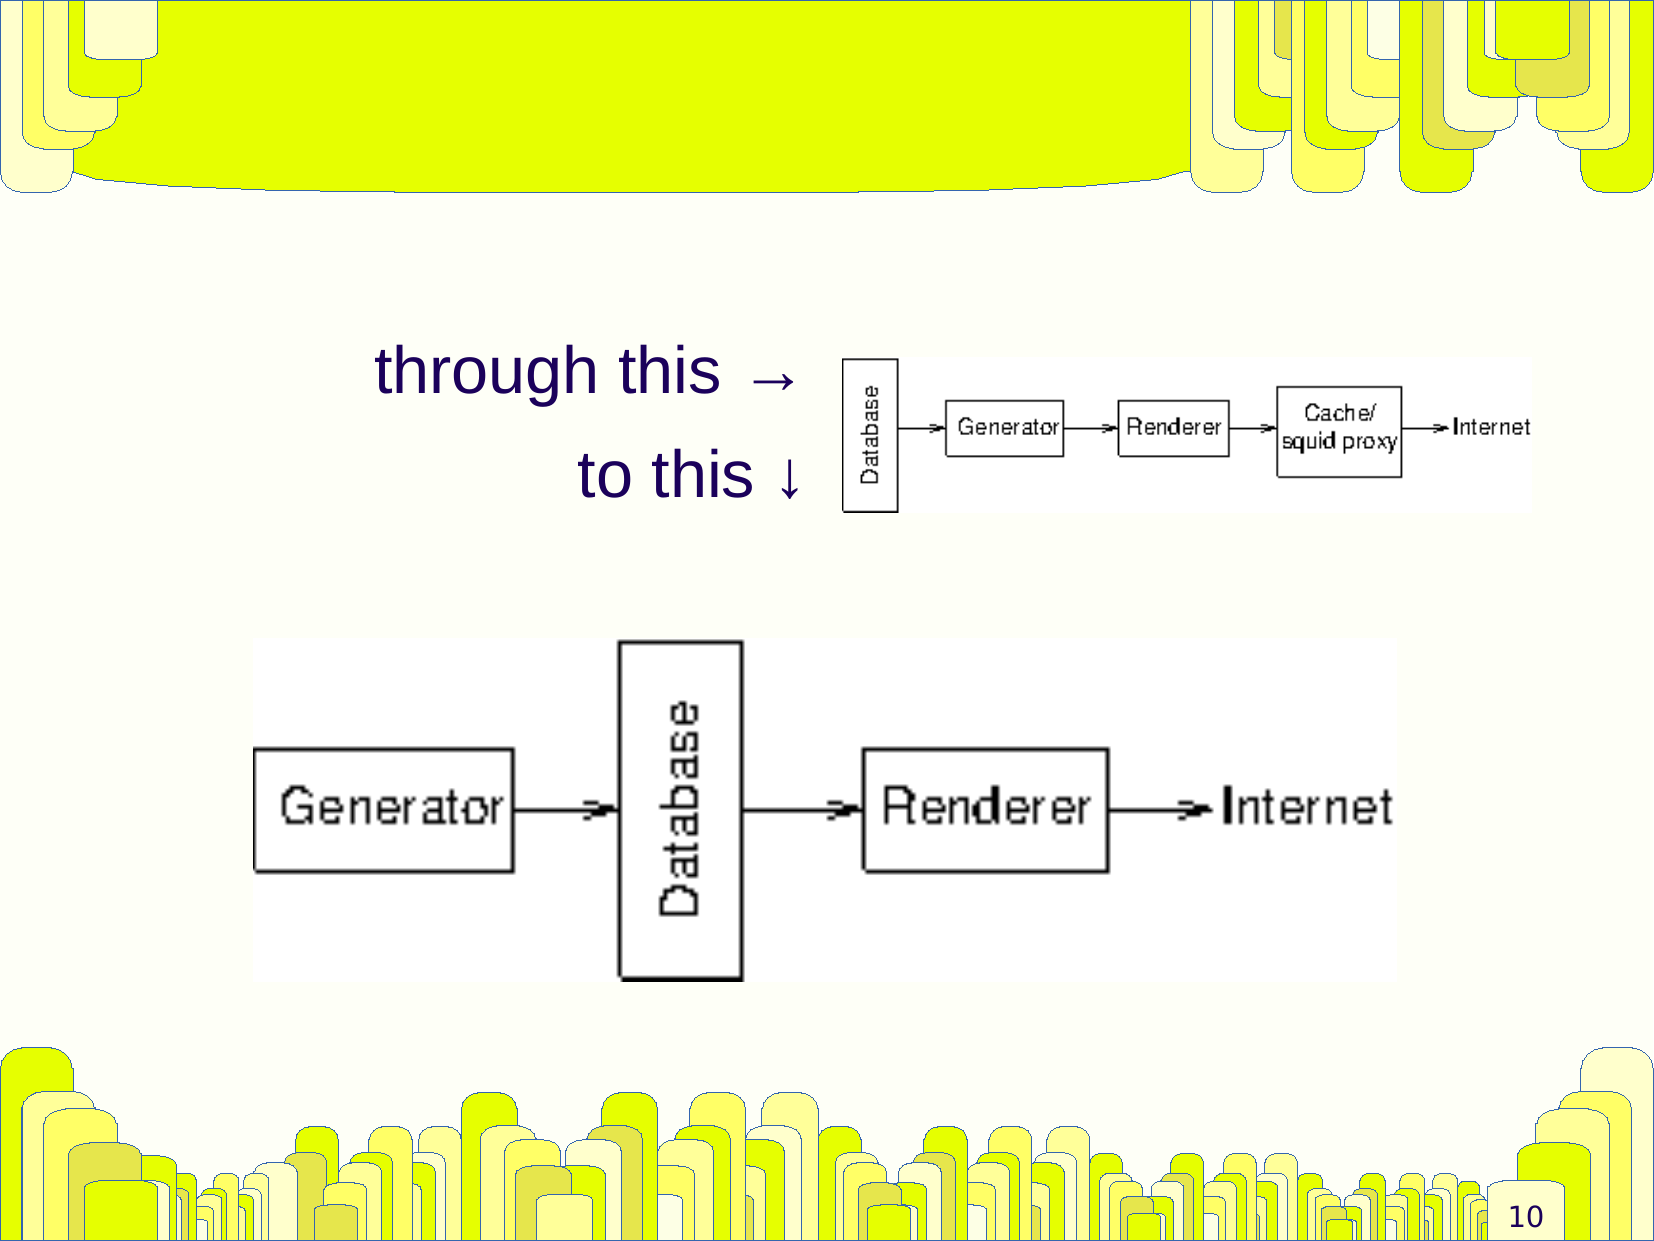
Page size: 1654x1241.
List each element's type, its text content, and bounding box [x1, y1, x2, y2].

picture [842, 357, 1532, 513]
list through this → to this ↓ [118, 332, 808, 554]
picture [253, 638, 1397, 982]
